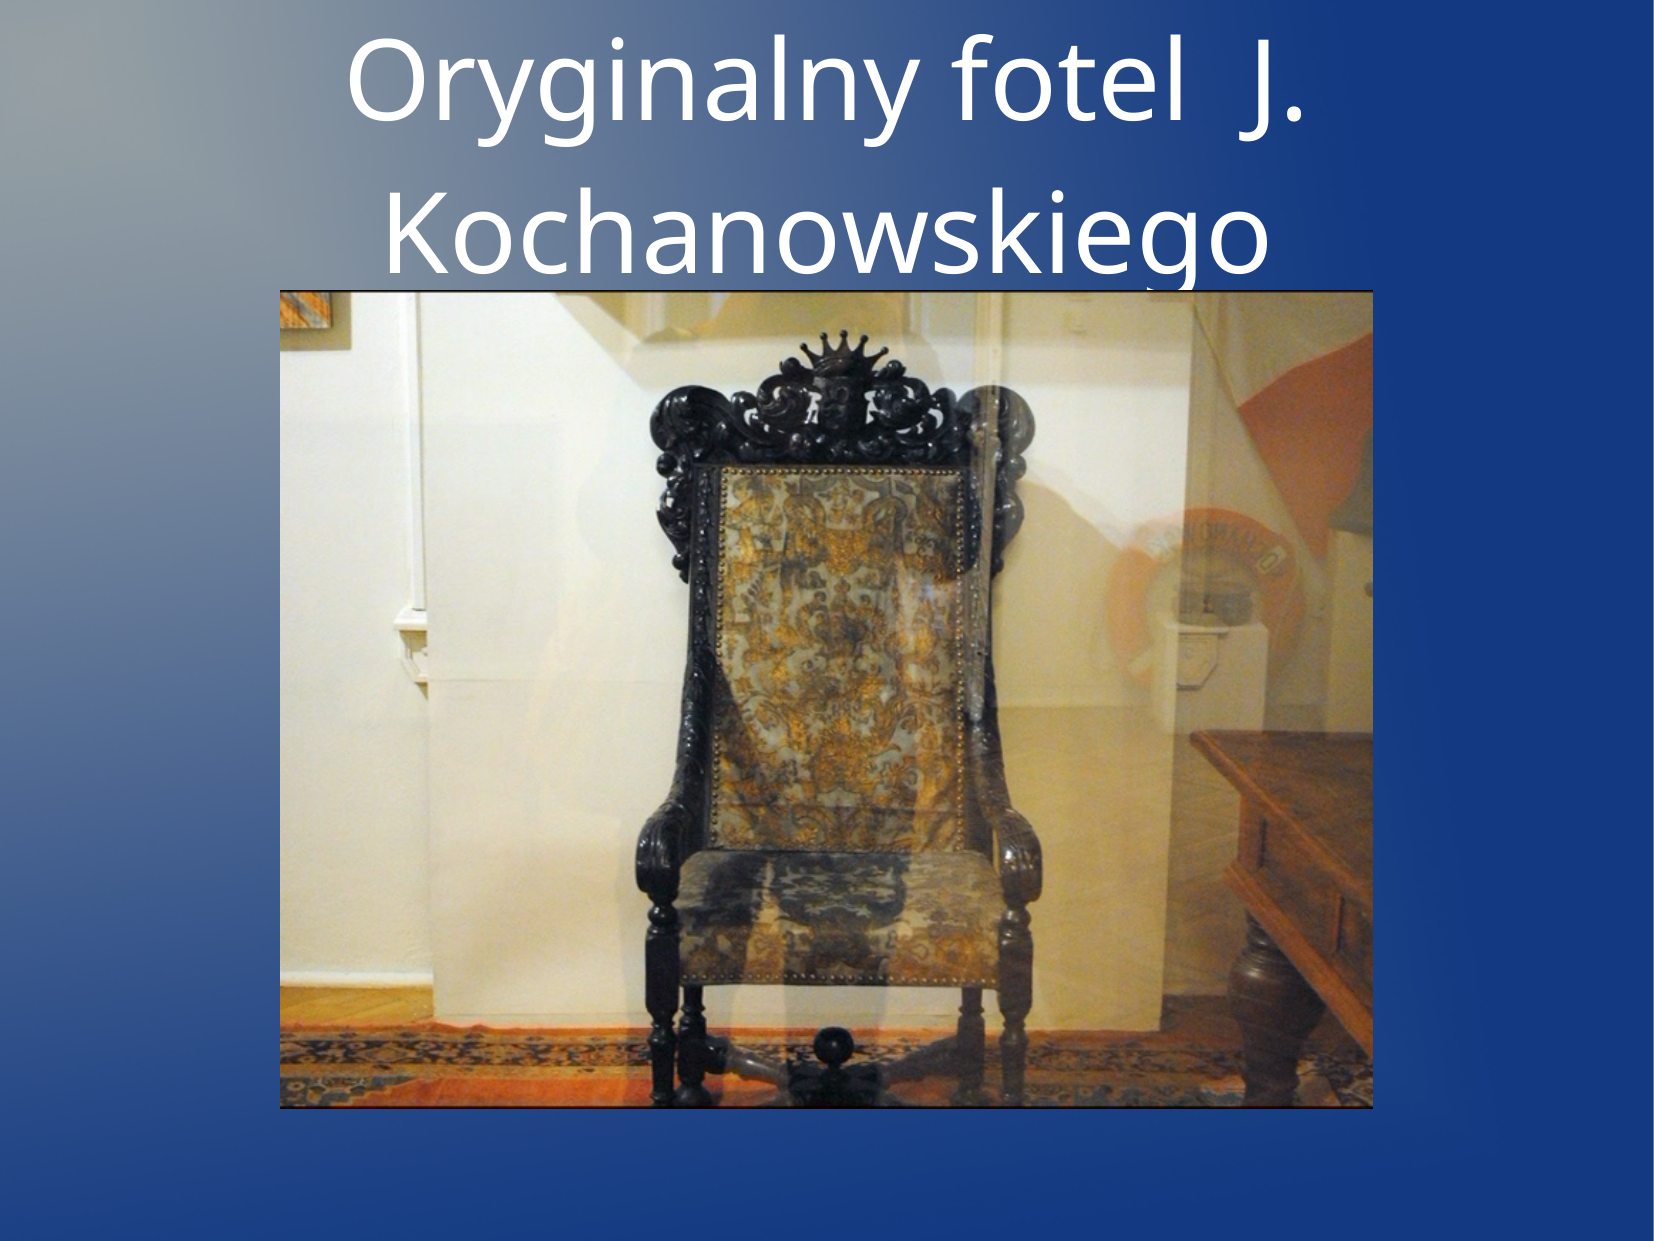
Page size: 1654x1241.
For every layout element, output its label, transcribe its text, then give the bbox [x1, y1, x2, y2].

title Oryginalny fotel J. Kochanowskiego [82, 49, 1571, 257]
picture [0, 0, 1654, 1241]
